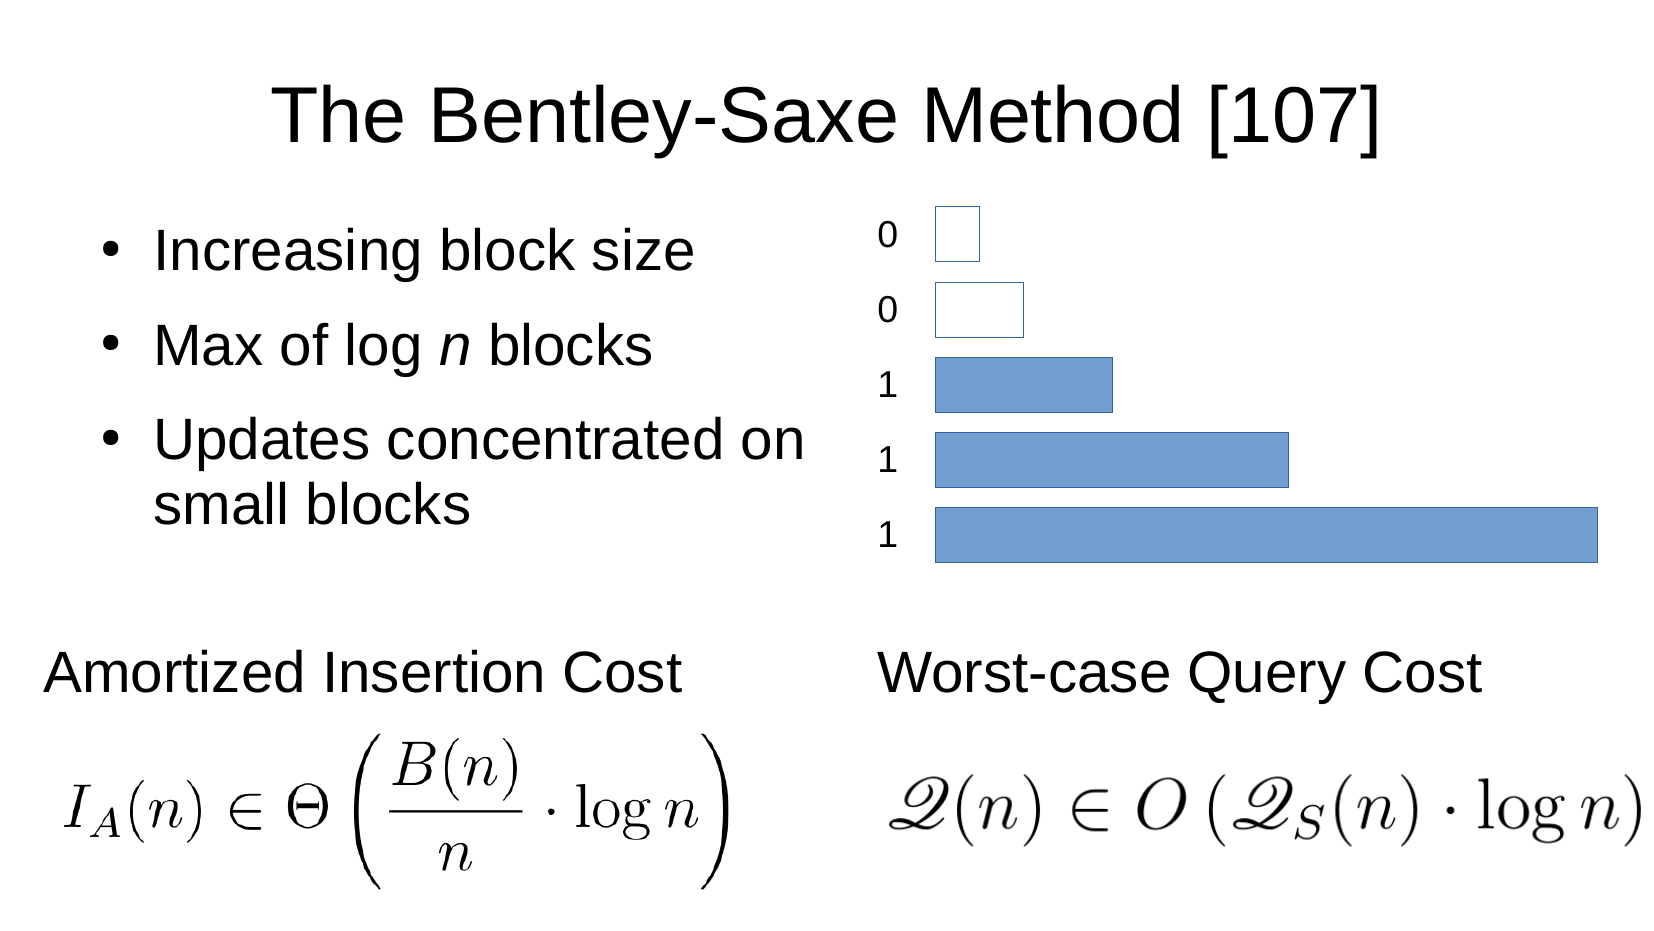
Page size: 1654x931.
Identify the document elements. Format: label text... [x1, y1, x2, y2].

title The Bentley-Saxe Method [107] [82, 37, 1571, 193]
text_box 0 [862, 205, 913, 263]
text_box [935, 357, 1113, 413]
text_box [935, 507, 1598, 563]
text_box 1 [862, 355, 913, 413]
text_box [935, 432, 1289, 488]
text_box Amortized Insertion Cost [28, 632, 697, 713]
text_box [935, 206, 980, 262]
picture [28, 712, 751, 907]
picture [862, 754, 1651, 866]
text_box Worst-case Query Cost [862, 632, 1497, 713]
text_box 1 [862, 505, 913, 563]
text_box [935, 282, 1024, 338]
text_box 0 [862, 280, 913, 338]
text_box 1 [862, 430, 913, 488]
list Increasing block size Max of log n blocks Updates concentrated on small blocks [82, 217, 809, 758]
